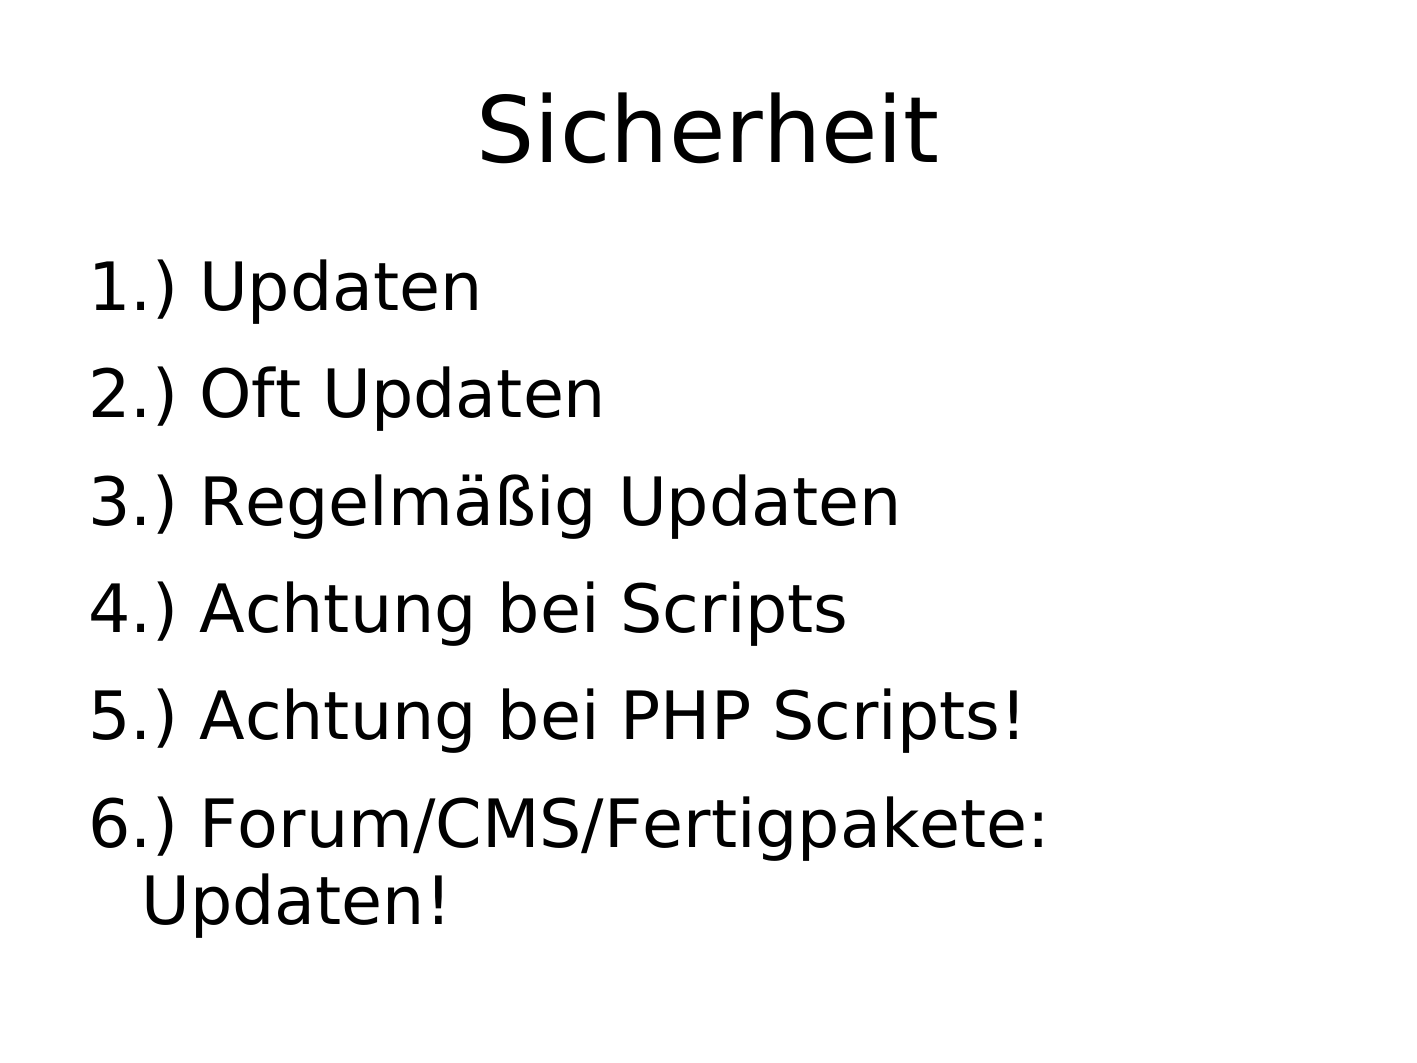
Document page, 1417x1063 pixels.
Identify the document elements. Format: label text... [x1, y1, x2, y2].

title Sicherheit [70, 49, 1346, 213]
list 1.) Updaten 2.) Oft Updaten 3.) Regelmäßig Updaten 4.) Achtung bei Scripts 5.) Achtung bei PHP Scripts! 6.) Forum/CMS/Fertigpakete: Updaten! [70, 248, 1346, 941]
